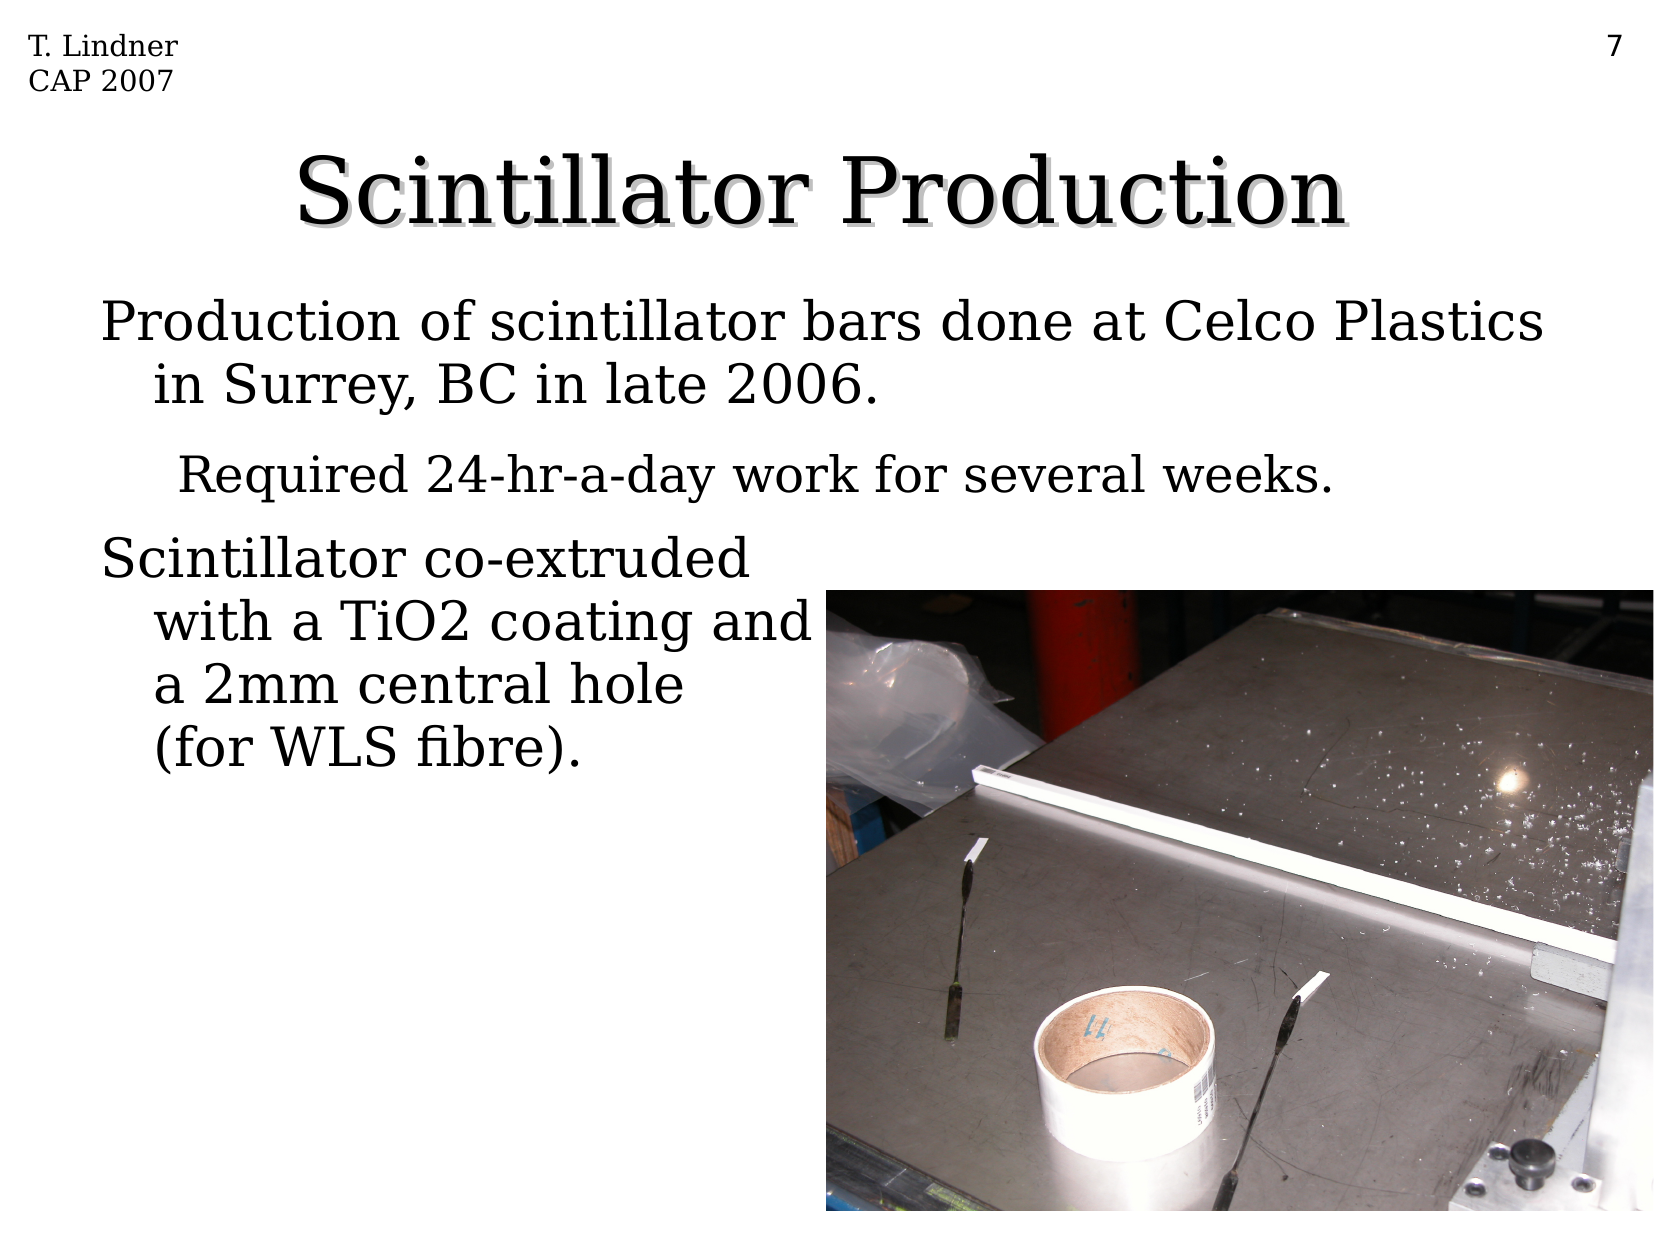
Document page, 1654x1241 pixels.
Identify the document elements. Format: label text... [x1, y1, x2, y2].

list Production of scintillator bars done at Celco Plastics in Surrey, BC in late 2006. Required 24-hr-a-day work for several weeks. Scintillator co-extruded with a TiO2 coating and a 2mm central hole (for WLS fibre). [82, 290, 1571, 1094]
title Scintillator Production [76, 95, 1565, 288]
picture [826, 590, 1654, 1211]
